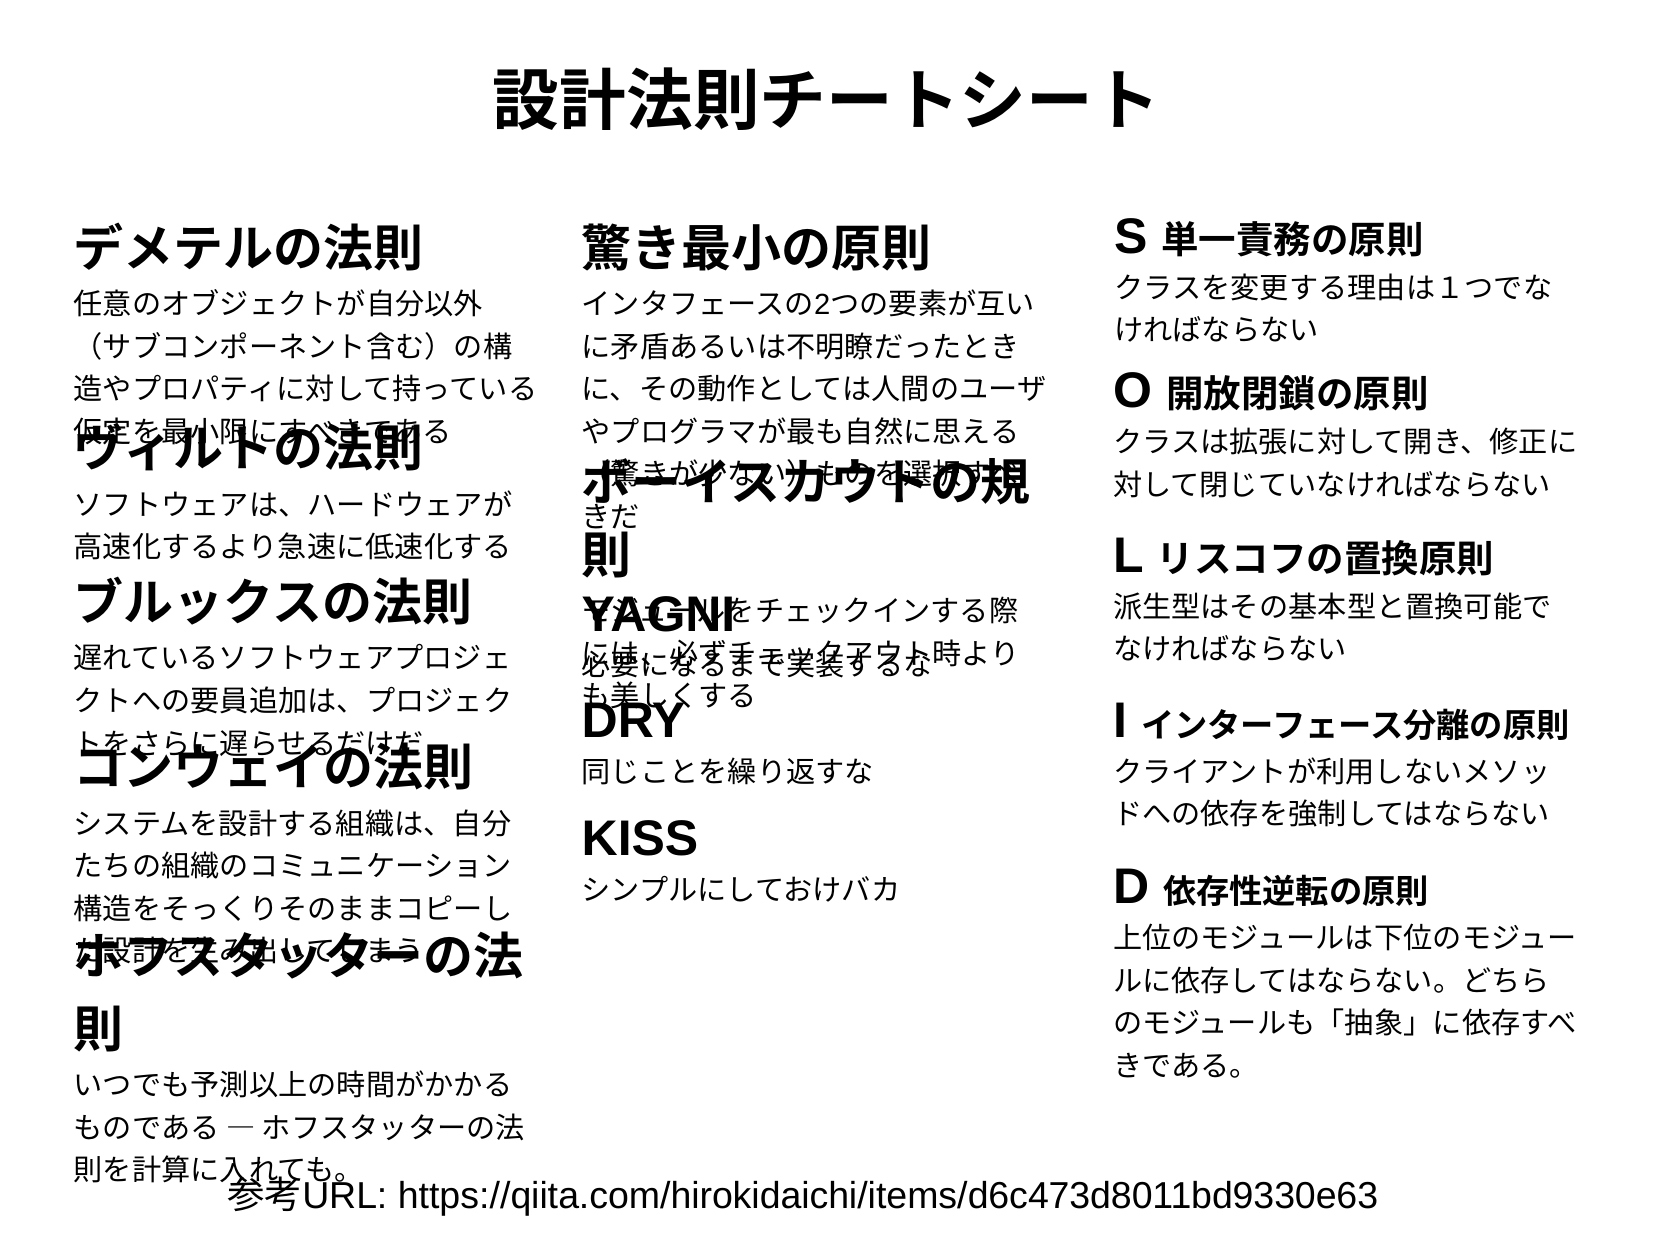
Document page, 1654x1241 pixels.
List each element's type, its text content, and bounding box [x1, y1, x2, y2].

text_box KISS シンプルにしておけバカ [566, 803, 1062, 922]
text_box コンウェイの法則 システムを設計する組織は、自分たちの組織のコミュニケーション構造をそっくりそのままコピーした設計を生み出してしまう [59, 720, 555, 909]
text_box 参考URL: https://qiita.com/hirokidaichi/items/d6c473d8011bd9330e63 [212, 1157, 1397, 1215]
title 設計法則チートシート [82, 49, 1571, 142]
text_box ヴィルトの法則 ソフトウェアは、ハードウェアが高速化するより急速に低速化する [59, 401, 555, 555]
text_box 驚き最小の原則 インタフェースの2つの要素が互いに矛盾あるいは不明瞭だったときに、その動作としては人間のユーザやプログラマが最も自然に思える（驚きが少ない）ものを選択すべきだ [566, 200, 1062, 435]
text_box ブルックスの法則 遅れているソフトウェアプロジェクトへの要員追加は、プロジェクトをさらに遅らせるだけだ [59, 555, 555, 720]
text_box DRY 同じことを繰り返すな [566, 685, 1039, 803]
text_box S 単一責務の原則 クラスを変更する理由は１つでなければならない [1099, 200, 1595, 330]
text_box デメテルの法則 任意のオブジェクトが自分以外（サブコンポーネント含む）の構造やプロパティに対して持っている仮定を最小限にすべきである [59, 200, 555, 390]
text_box I インターフェース分離の原則 クライアントが利用しないメソッドへの依存を強制してはならない [1098, 685, 1594, 815]
text_box ボーイスカウトの規則 モジュールをチェックインする際には、必ずチェックアウト時よりも美しくする [566, 435, 1062, 578]
text_box ホフスタッターの法則 いつでも予測以上の時間がかかるものである — ホフスタッターの法則を計算に入れても。 [59, 909, 555, 1113]
text_box L リスコフの置換原則 派生型はその基本型と置換可能でなければならない [1098, 519, 1594, 649]
text_box D 依存性逆転の原則 上位のモジュールは下位のモジュールに依存してはならない。どちらのモジュールも「抽象」に依存すべきである。 [1098, 851, 1594, 1039]
text_box O 開放閉鎖の原則 クラスは拡張に対して開き、修正に対して閉じていなければならない [1098, 355, 1594, 485]
text_box YAGNI 必要になるまで実装するな [566, 578, 1062, 697]
